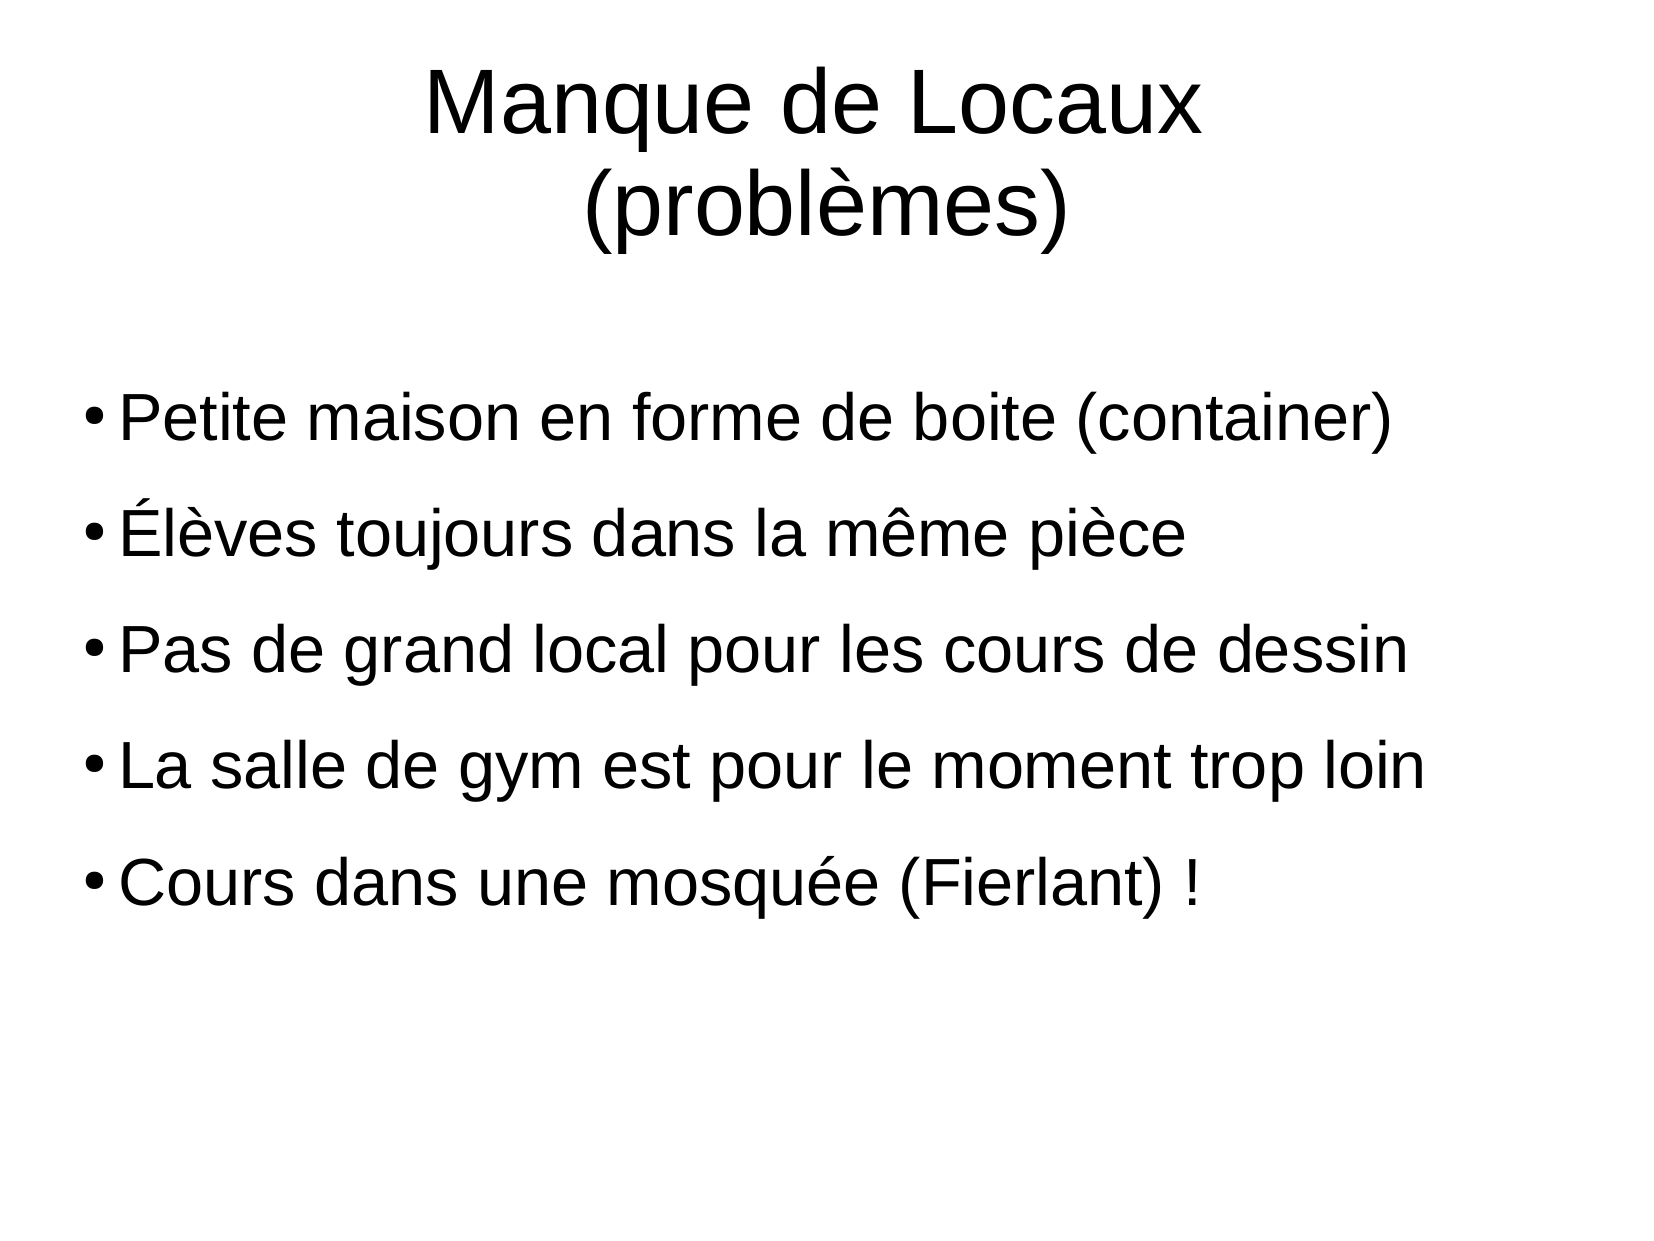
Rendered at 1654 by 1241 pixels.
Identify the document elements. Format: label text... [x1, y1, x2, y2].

title Manque de Locaux (problèmes) [82, 49, 1571, 257]
subtitle Petite maison en forme de boite (container) Élèves toujours dans la même pièce Pas de grand local pour les cours de dessin La salle de gym est pour le moment trop loin Cours dans une mosquée (Fierlant) ! [82, 290, 1571, 1010]
